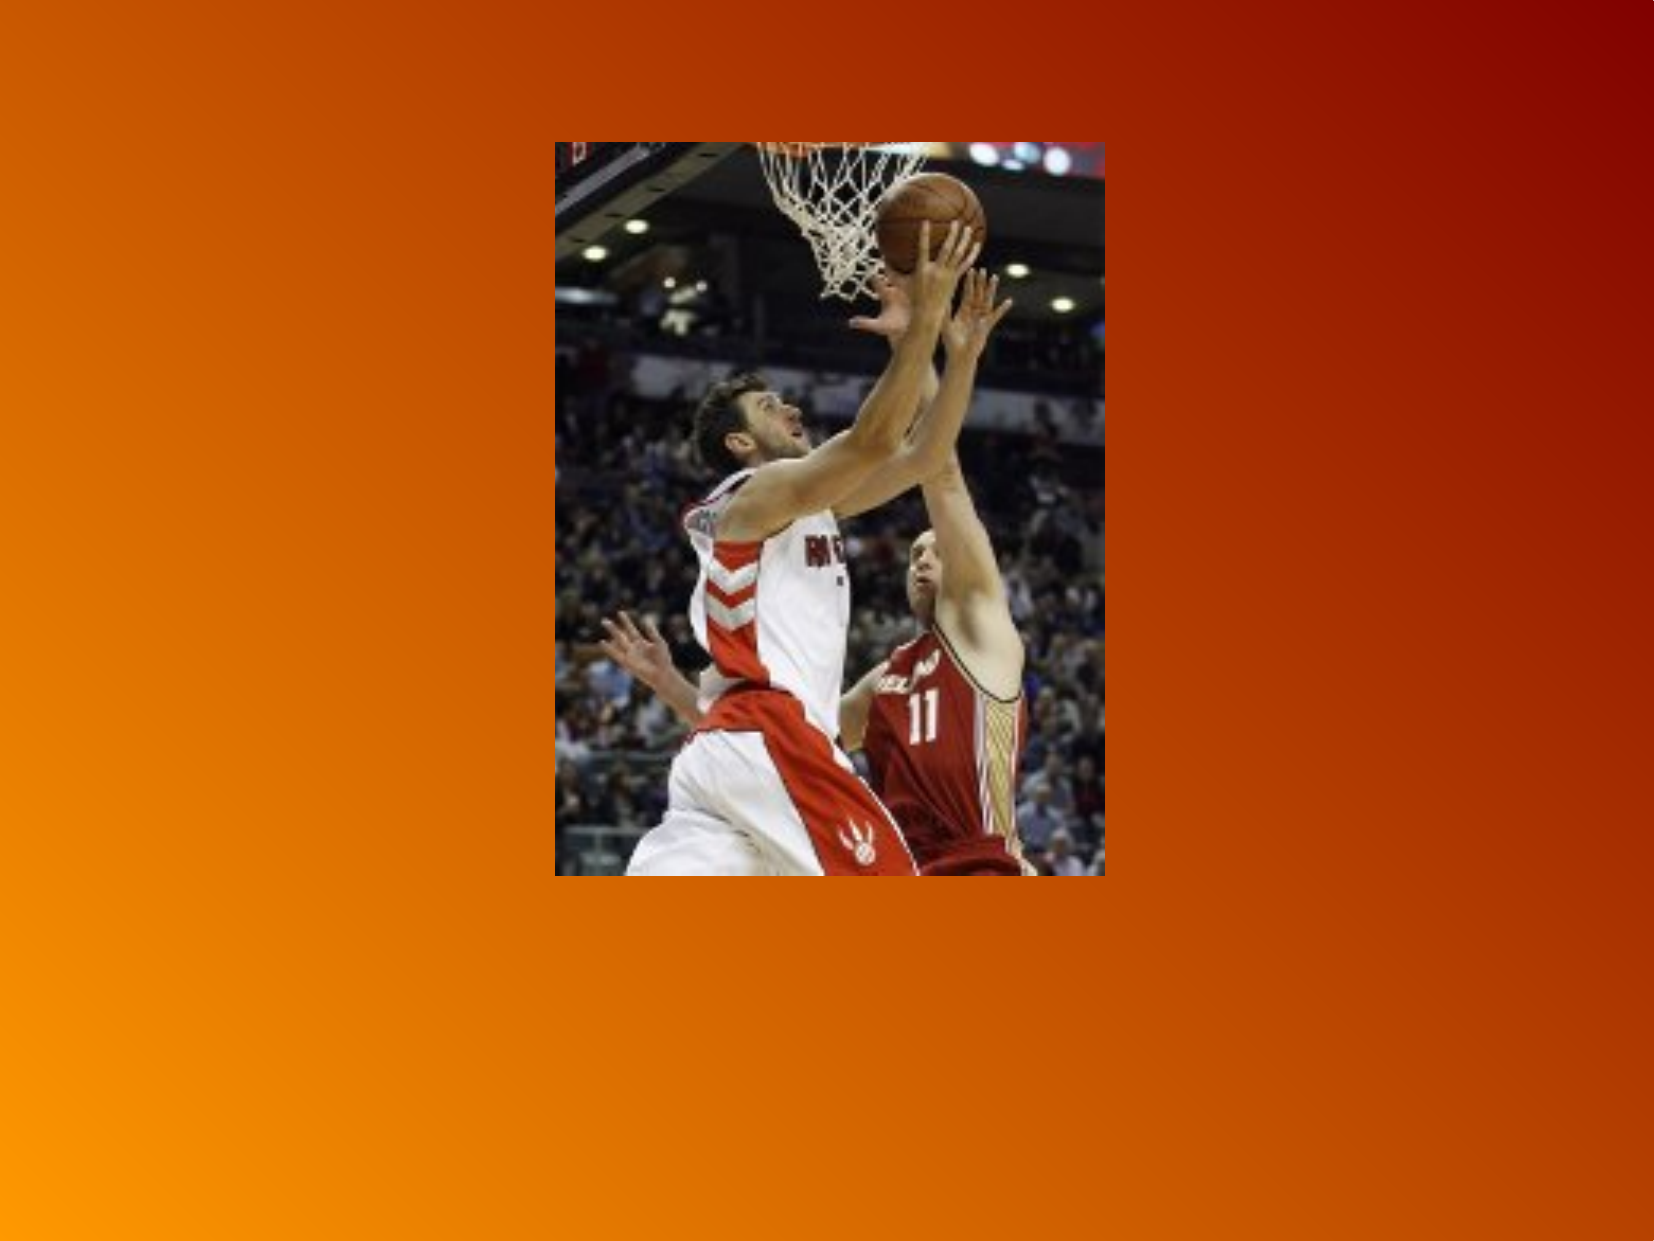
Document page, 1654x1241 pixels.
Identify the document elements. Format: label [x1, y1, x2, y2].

picture [555, 142, 1105, 876]
